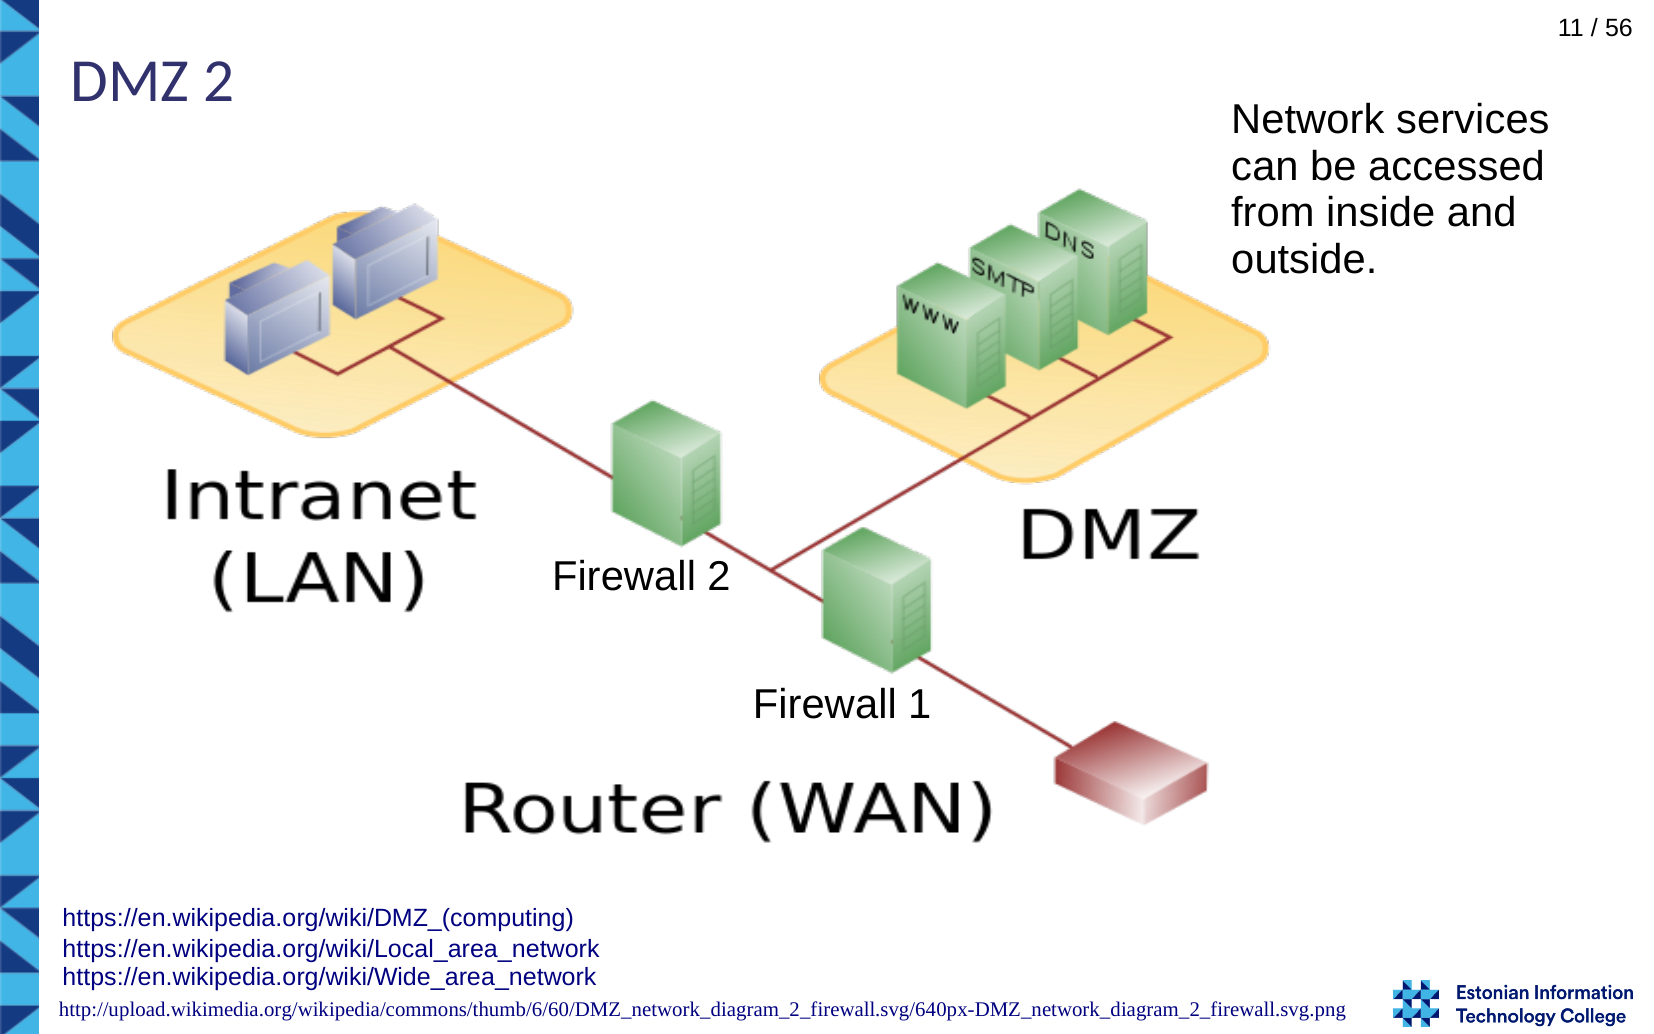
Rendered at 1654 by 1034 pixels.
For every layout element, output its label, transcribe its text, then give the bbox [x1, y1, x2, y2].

text_box https://en.wikipedia.org/wiki/Local_area_network [47, 927, 621, 955]
text_box Firewall 1 [738, 673, 957, 735]
text_box Firewall 2 [537, 545, 768, 607]
text_box http://upload.wikimedia.org/wikipedia/commons/thumb/6/60/DMZ_network_diagram_2_firewall.svg/640px-DMZ_network_diagram_2_firewall.svg.png [59, 998, 1388, 1022]
title DMZ 2 [70, 41, 1630, 130]
text_box Network services can be accessed from inside and outside. [1216, 88, 1571, 290]
picture [1393, 980, 1633, 1027]
text_box https://en.wikipedia.org/wiki/DMZ_(computing) [47, 896, 603, 939]
text_box https://en.wikipedia.org/wiki/Wide_area_network [47, 955, 626, 999]
picture [105, 186, 1376, 866]
